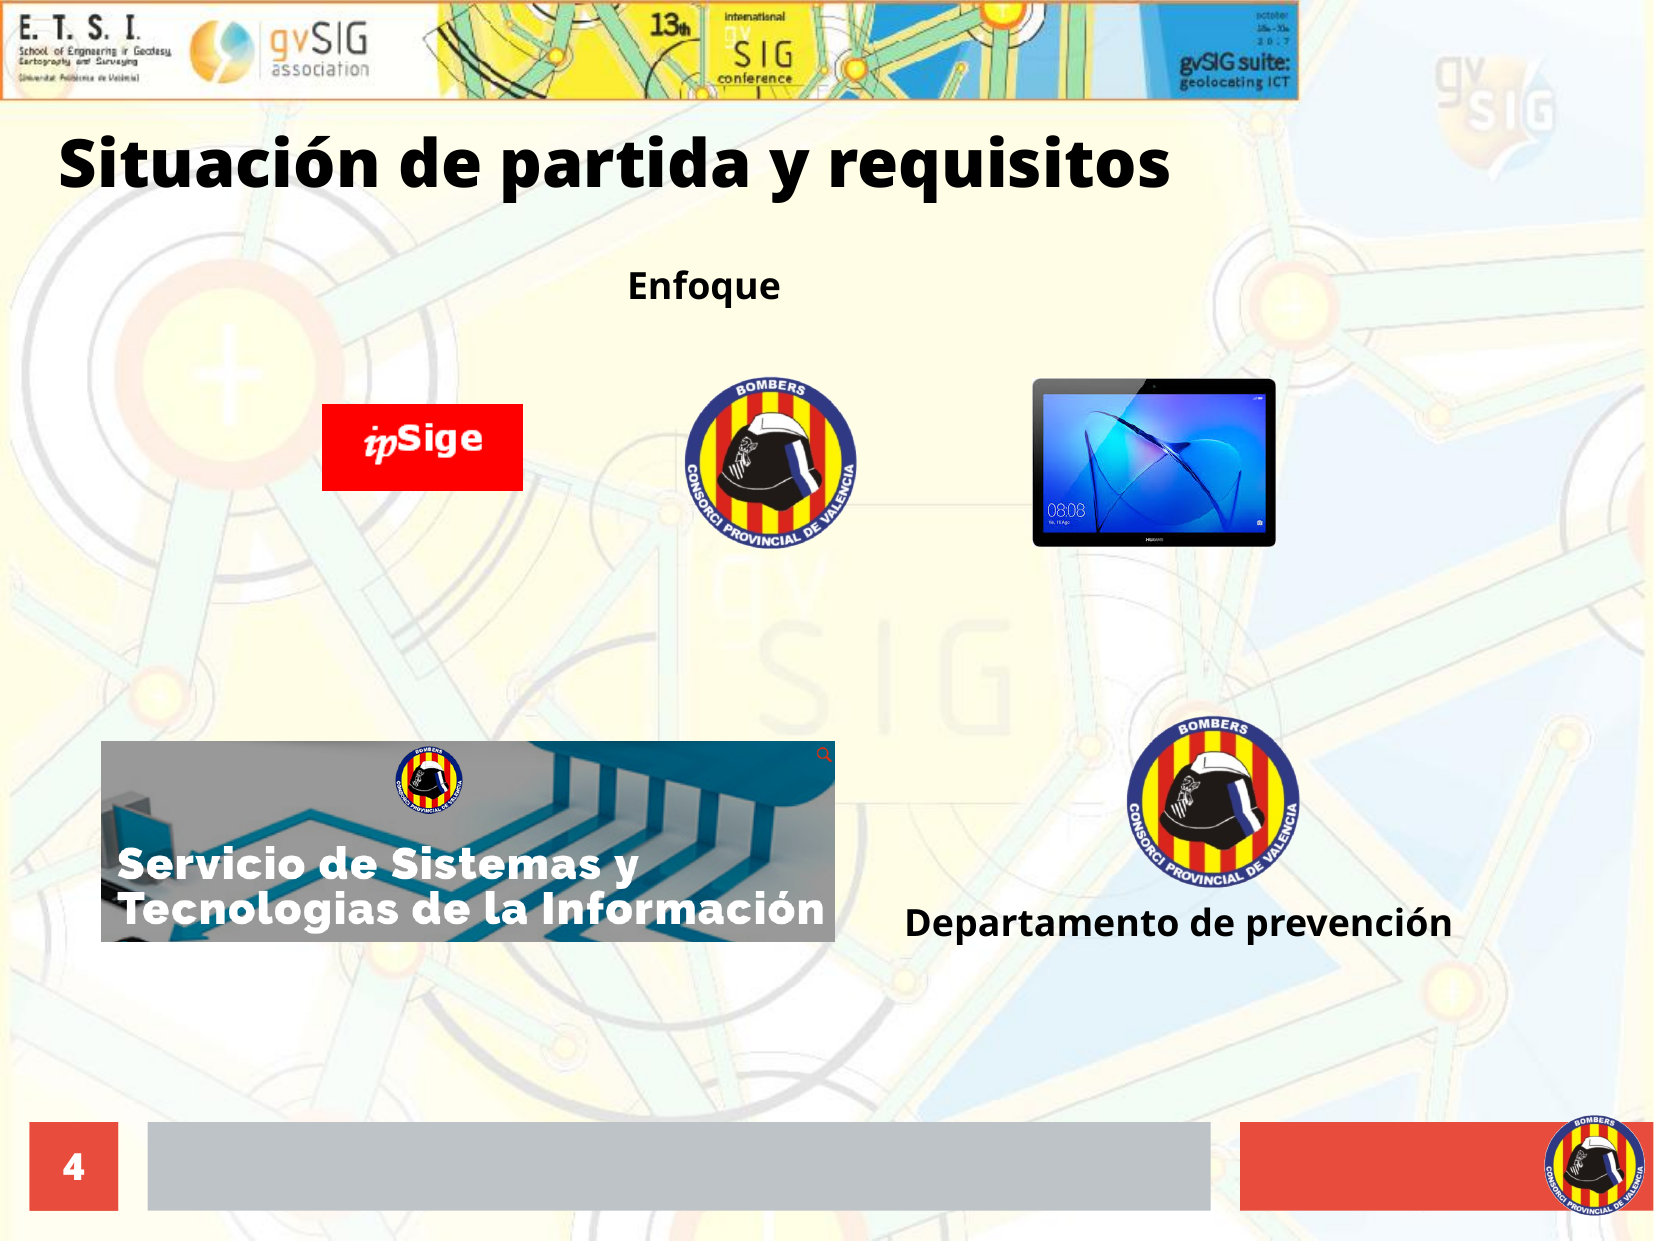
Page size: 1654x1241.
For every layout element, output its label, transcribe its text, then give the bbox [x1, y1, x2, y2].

text_box Departamento de prevención [889, 889, 1578, 993]
picture [0, 0, 1654, 1241]
title Situación de partida y requisitos [59, 59, 1595, 207]
text_box Enfoque [612, 252, 1071, 319]
